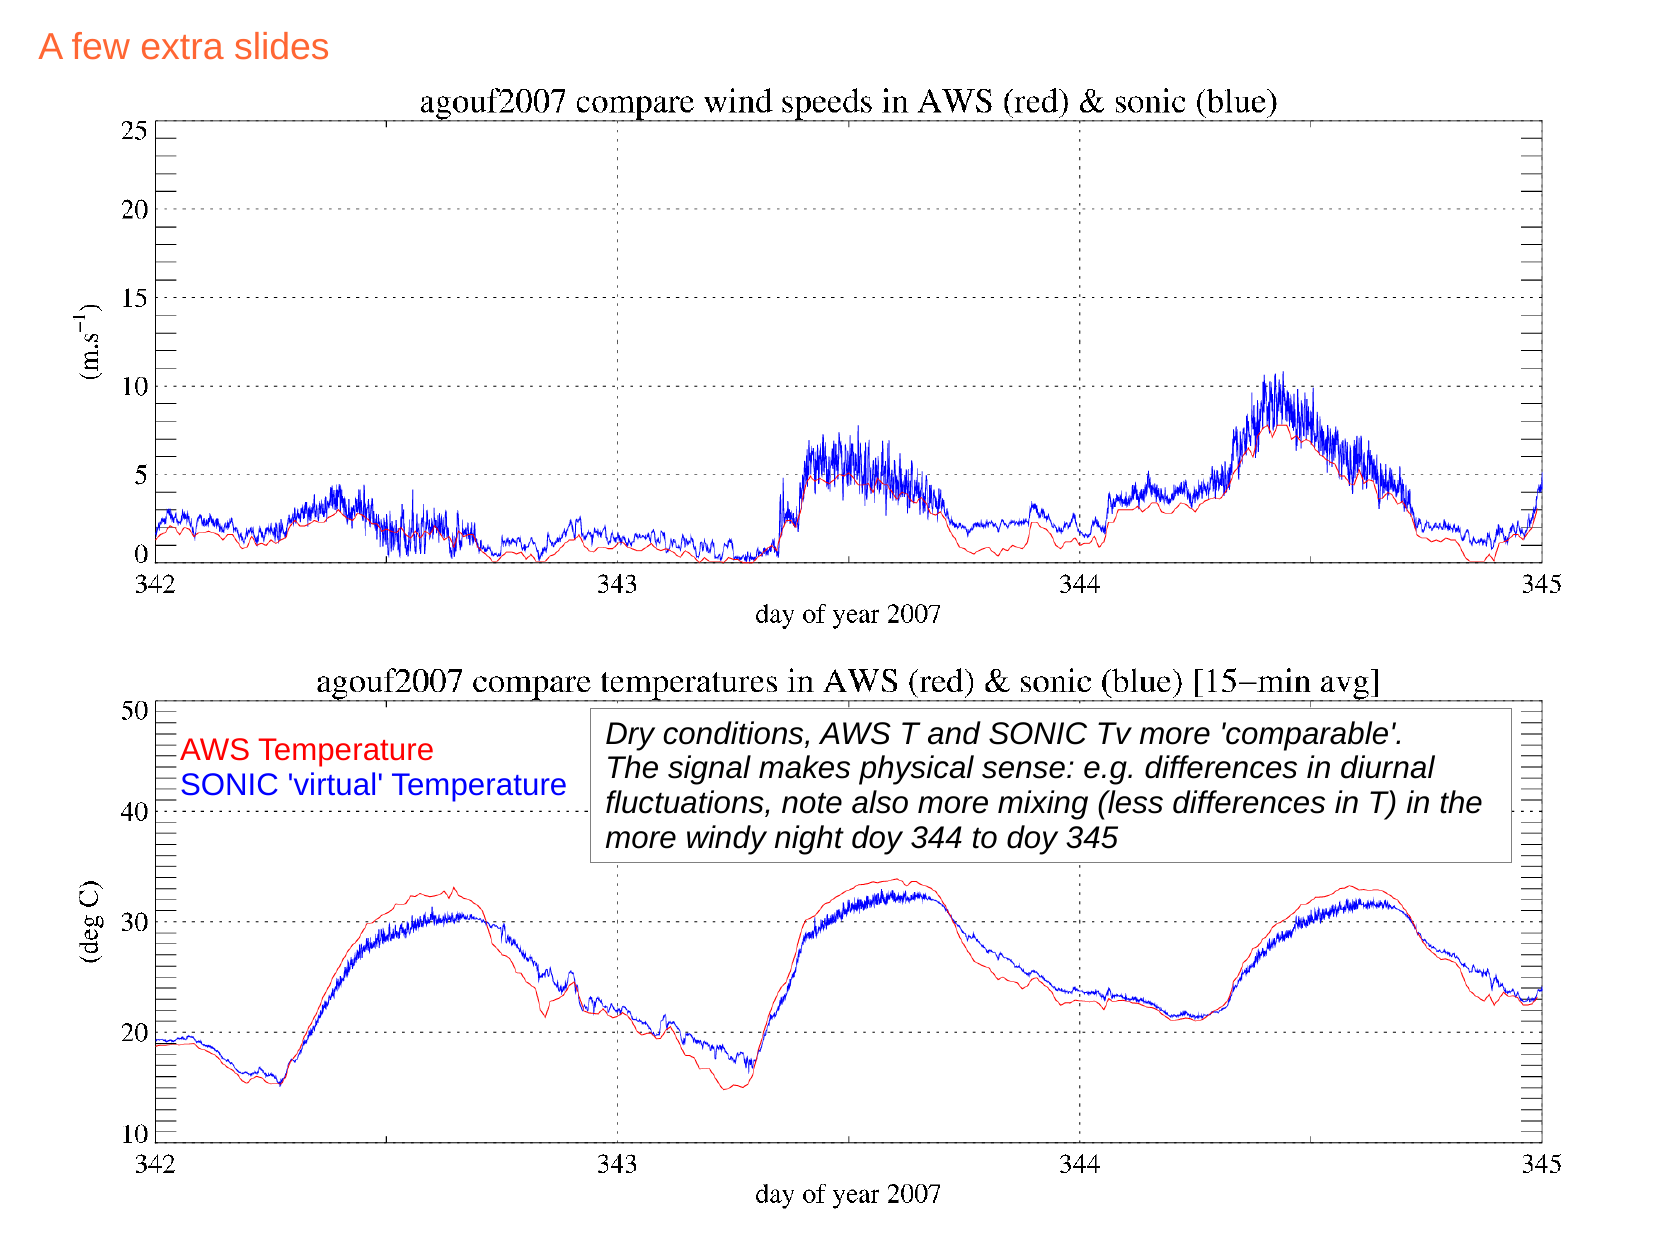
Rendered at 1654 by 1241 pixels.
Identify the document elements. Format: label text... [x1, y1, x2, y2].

text_box AWS Temperature SONIC 'virtual' Temperature [165, 724, 583, 810]
text_box A few extra slides [23, 17, 344, 75]
text_box Dry conditions, AWS T and SONIC Tv more 'comparable'. The signal makes physical sense: e.g. differences in diurnal fluctuations, note also more mixing (less differences in T) in the more windy night doy 344 to doy 345 [590, 708, 1512, 863]
picture [70, 88, 1562, 1209]
